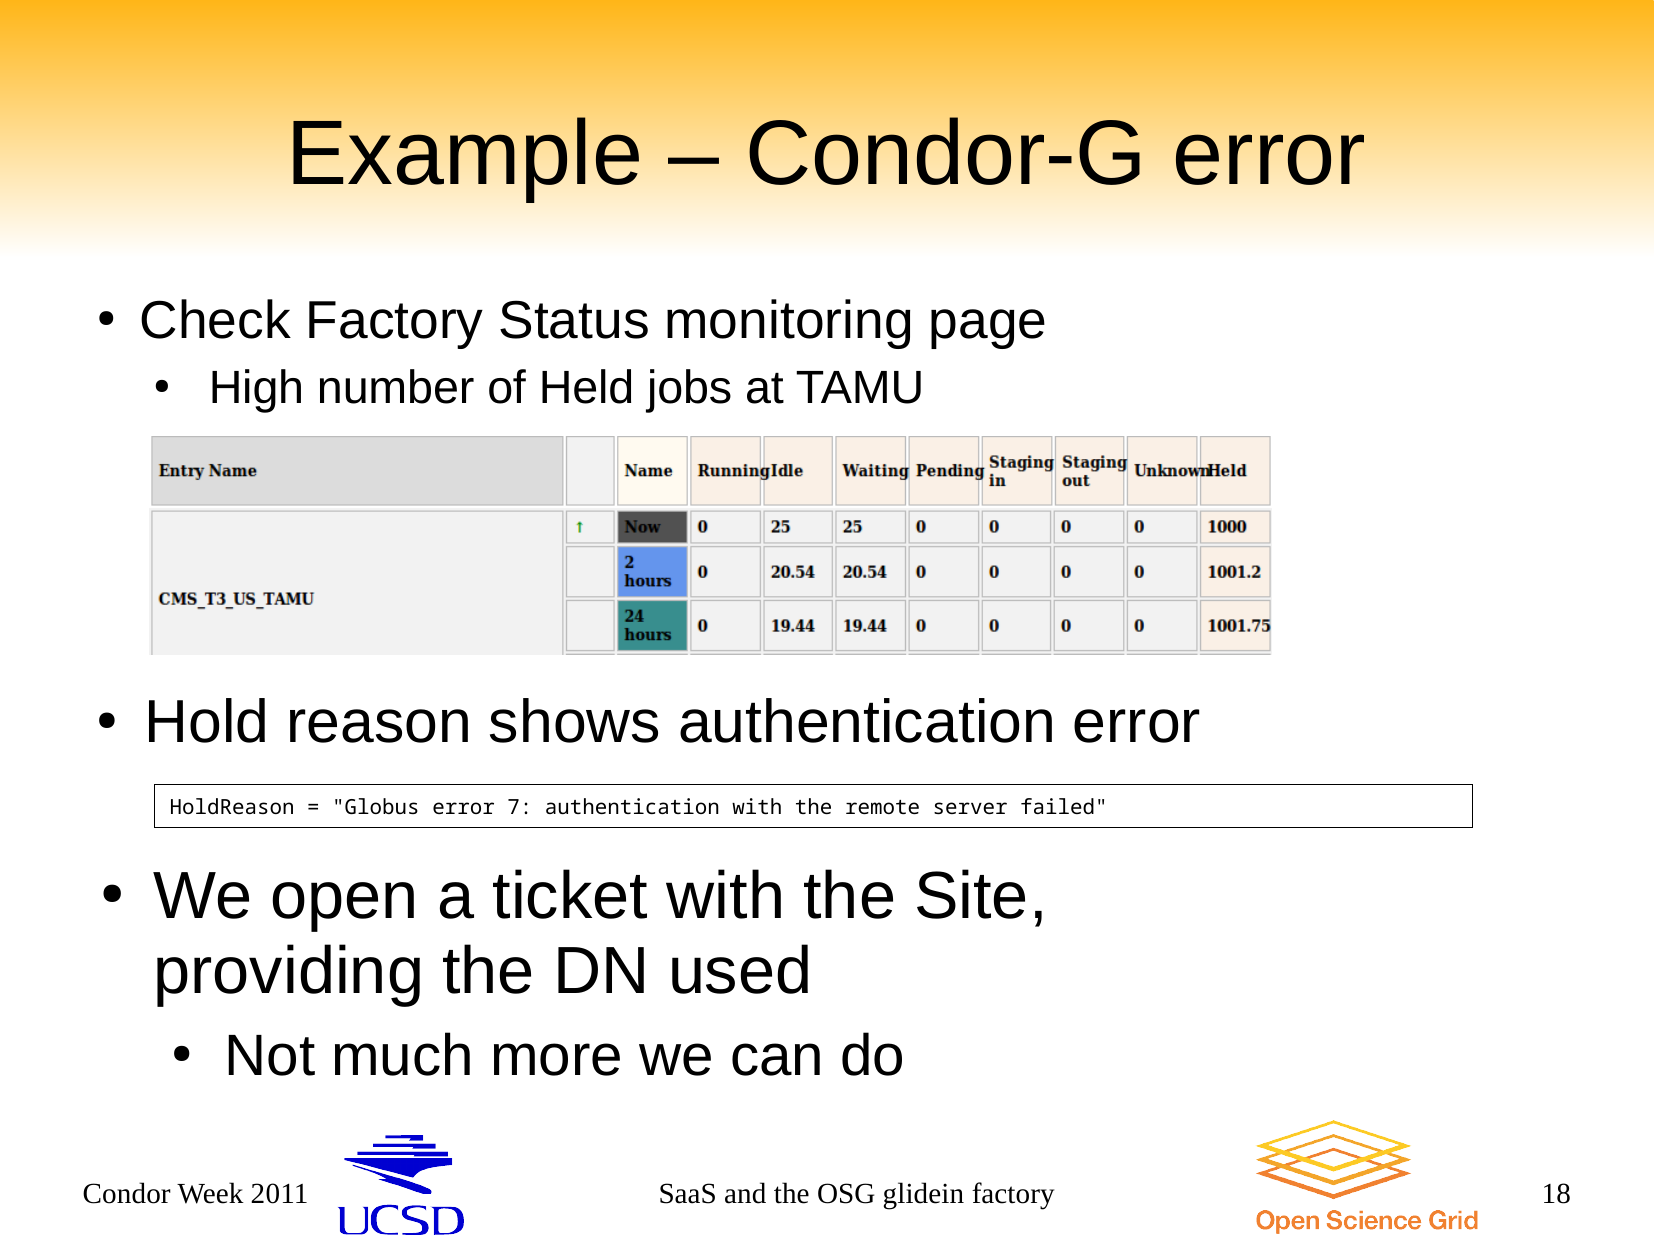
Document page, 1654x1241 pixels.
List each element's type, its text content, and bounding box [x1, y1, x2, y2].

picture [149, 436, 1272, 655]
list Hold reason shows authentication error [80, 687, 1569, 756]
list Check Factory Status monitoring page High number of Held jobs at TAMU [82, 290, 1571, 416]
title Example – Condor-G error [82, 49, 1571, 257]
picture [1255, 1120, 1478, 1234]
text_box HoldReason = "Globus error 7: authentication with the remote server failed" [154, 784, 1473, 828]
list We open a ticket with the Site, providing the DN used Not much more we can do [82, 858, 1571, 1115]
picture [337, 1135, 464, 1235]
